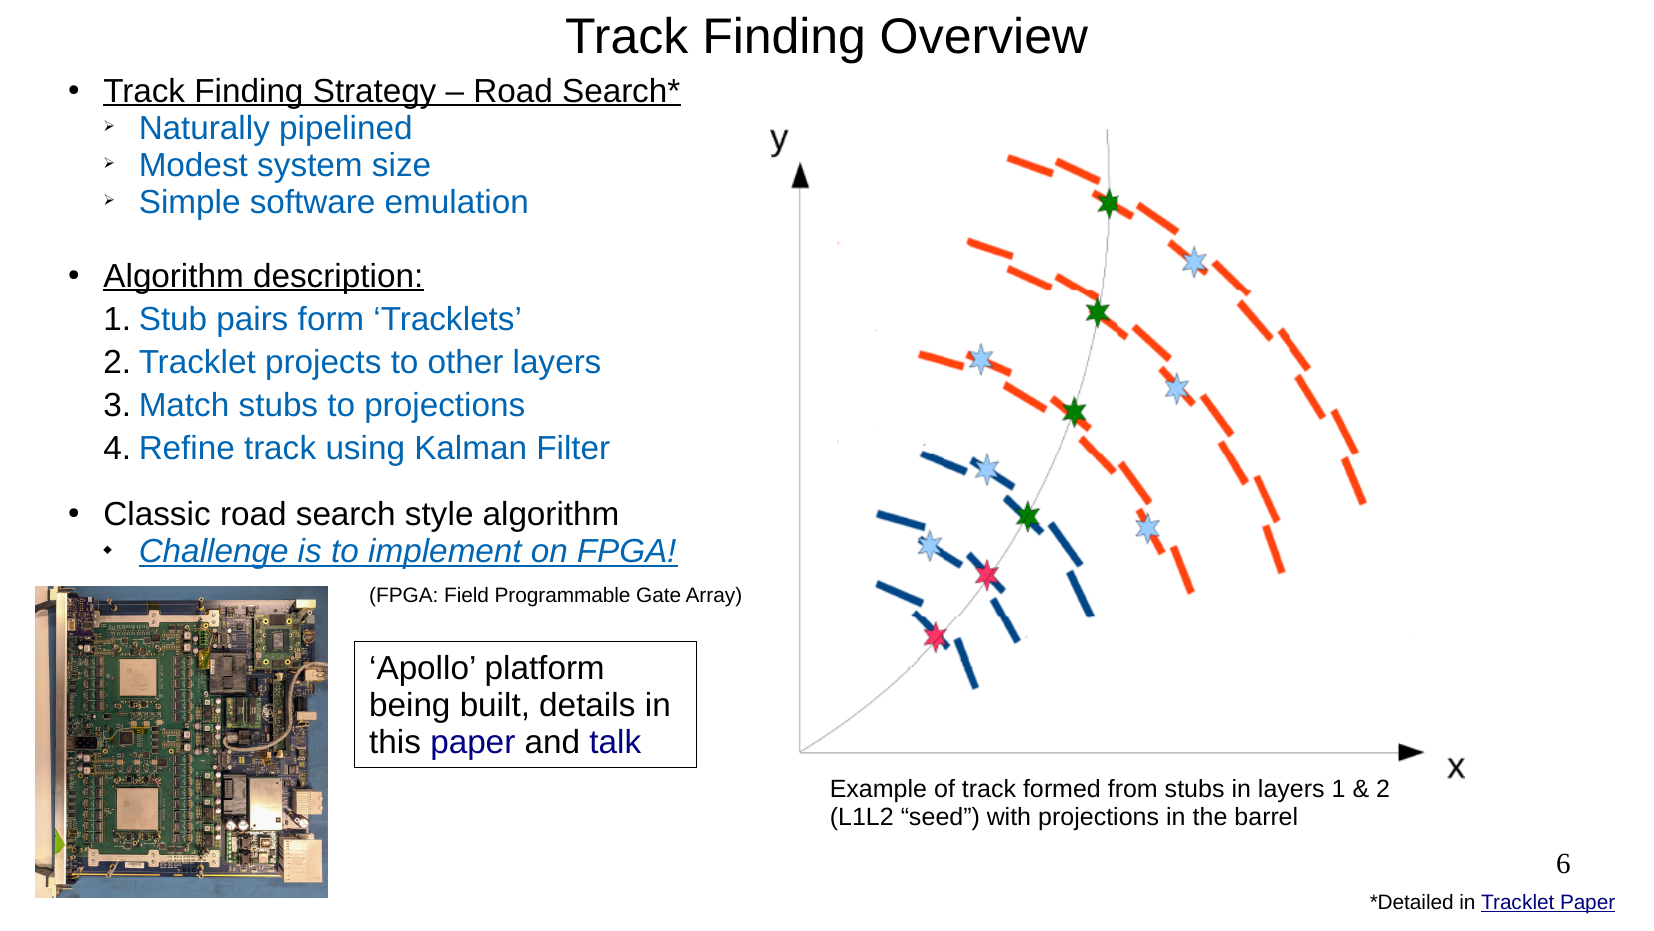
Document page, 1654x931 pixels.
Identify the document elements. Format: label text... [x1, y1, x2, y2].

text_box *Detailed in Tracklet Paper [1251, 883, 1630, 922]
text_box Track Finding Strategy – Road Search* Naturally pipelined Modest system size Simple software emulation Algorithm description: Stub pairs form ‘Tracklets’ Tracklet projects to other layers Match stubs to projections Refine track using Kalman Filter Classic road search style algorithm Challenge is to implement on FPGA! [53, 64, 756, 626]
picture [770, 129, 1465, 780]
title Track Finding Overview [82, 8, 1571, 65]
picture [35, 586, 328, 898]
text_box (FPGA: Field Programmable Gate Array) [354, 576, 770, 615]
text_box ‘Apollo’ platform being built, details in this paper and talk [354, 641, 697, 768]
text_box Example of track formed from stubs in layers 1 & 2 (L1L2 “seed”) with projections in the barrel [814, 780, 1418, 839]
